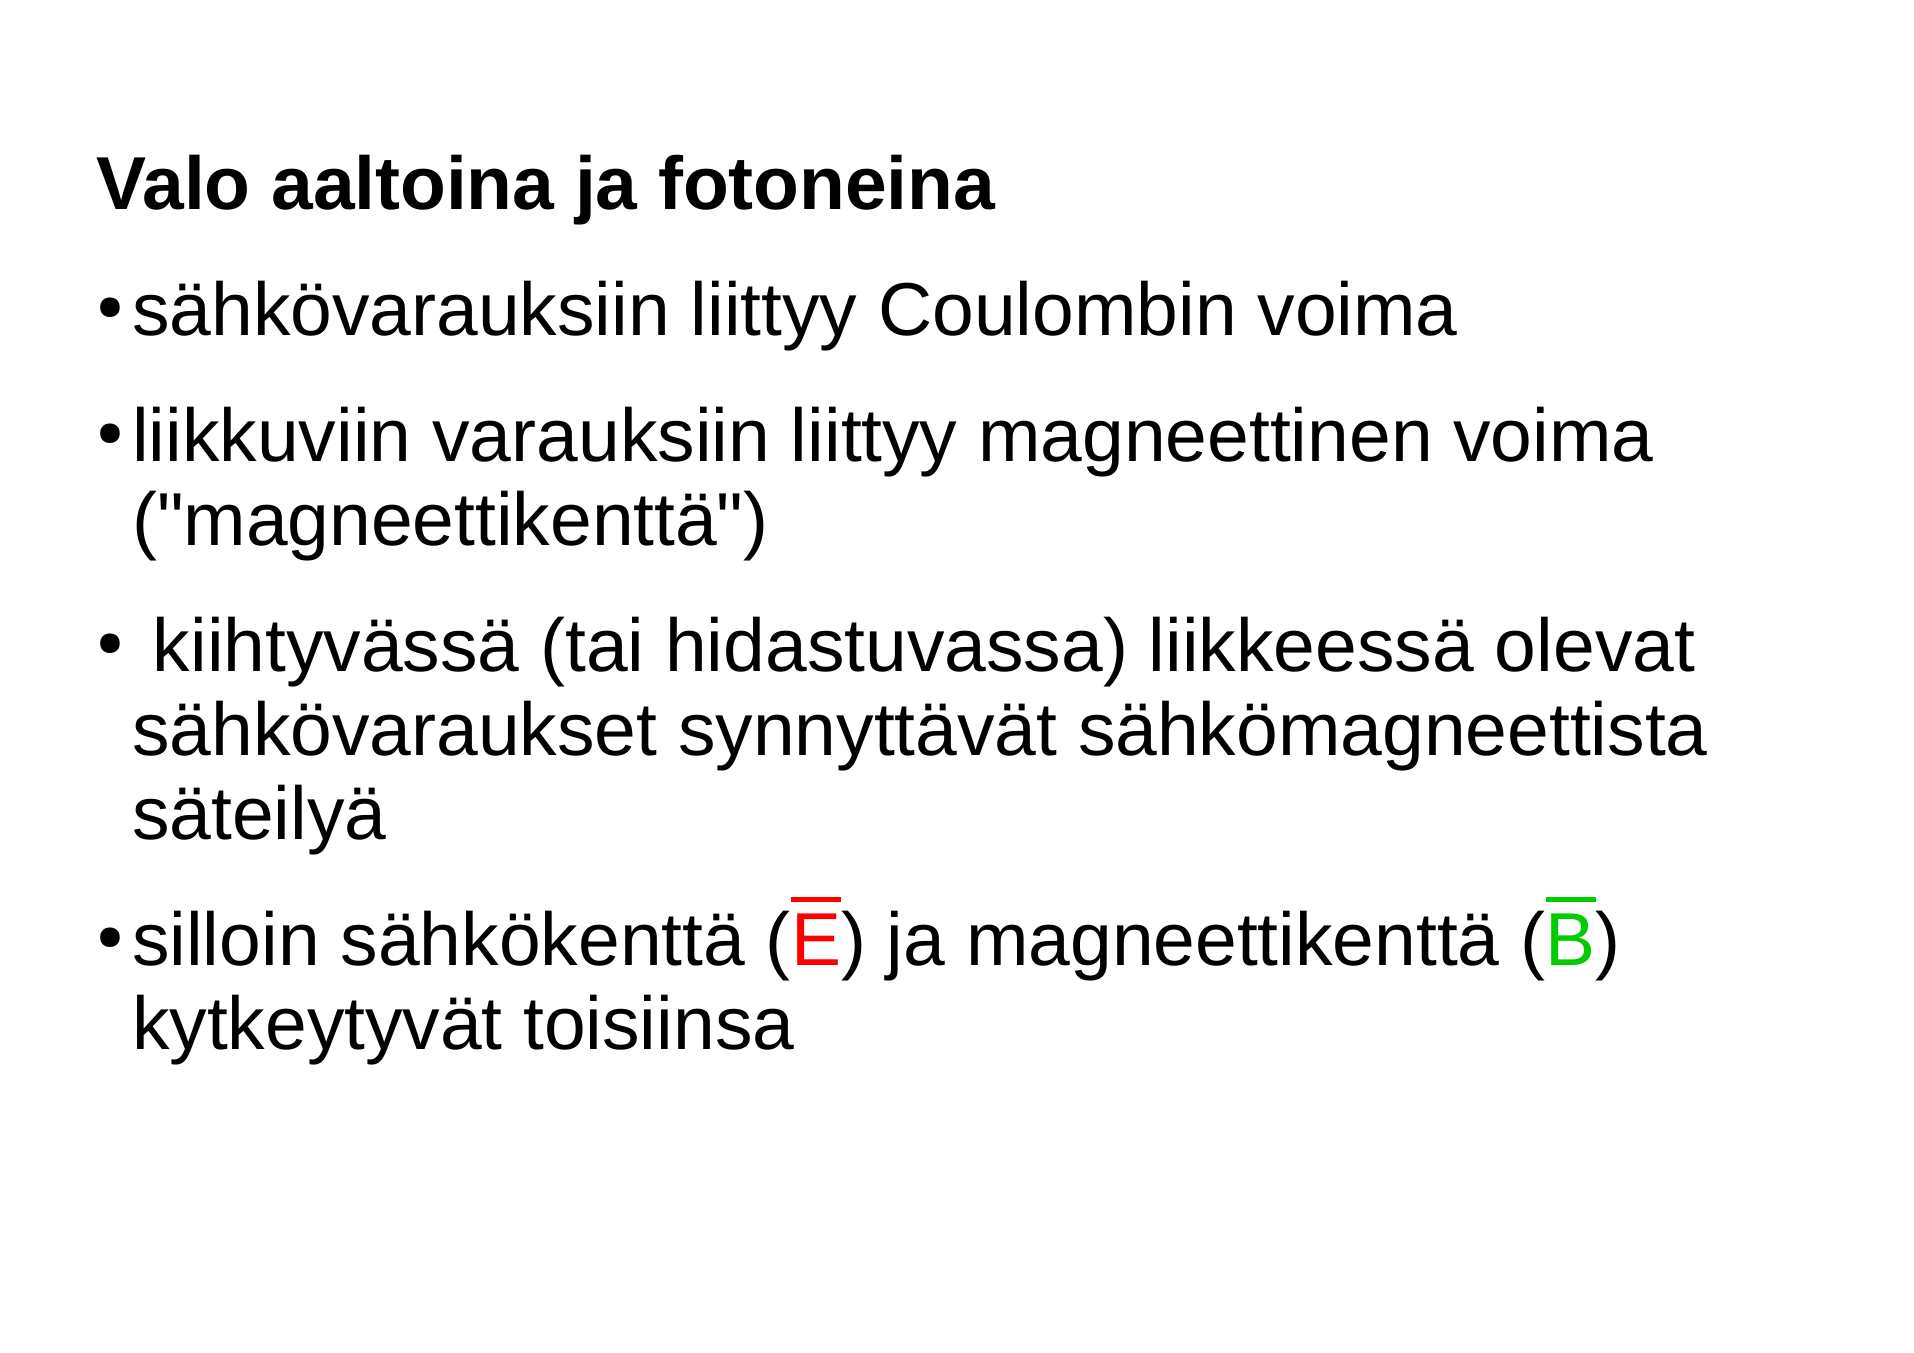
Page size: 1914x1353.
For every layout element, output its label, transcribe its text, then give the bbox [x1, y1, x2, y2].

text_box Valo aaltoina ja fotoneina sähkövarauksiin liittyy Coulombin voima liikkuviin varauksiin liittyy magneettinen voima ("magneettikenttä") kiihtyvässä (tai hidastuvassa) liikkeessä olevat sähkövaraukset synnyttävät sähkömagneettista säteilyä silloin sähkökenttä (E) ja magneettikenttä (B) kytkeytyvät toisiinsa [81, 134, 1832, 1353]
